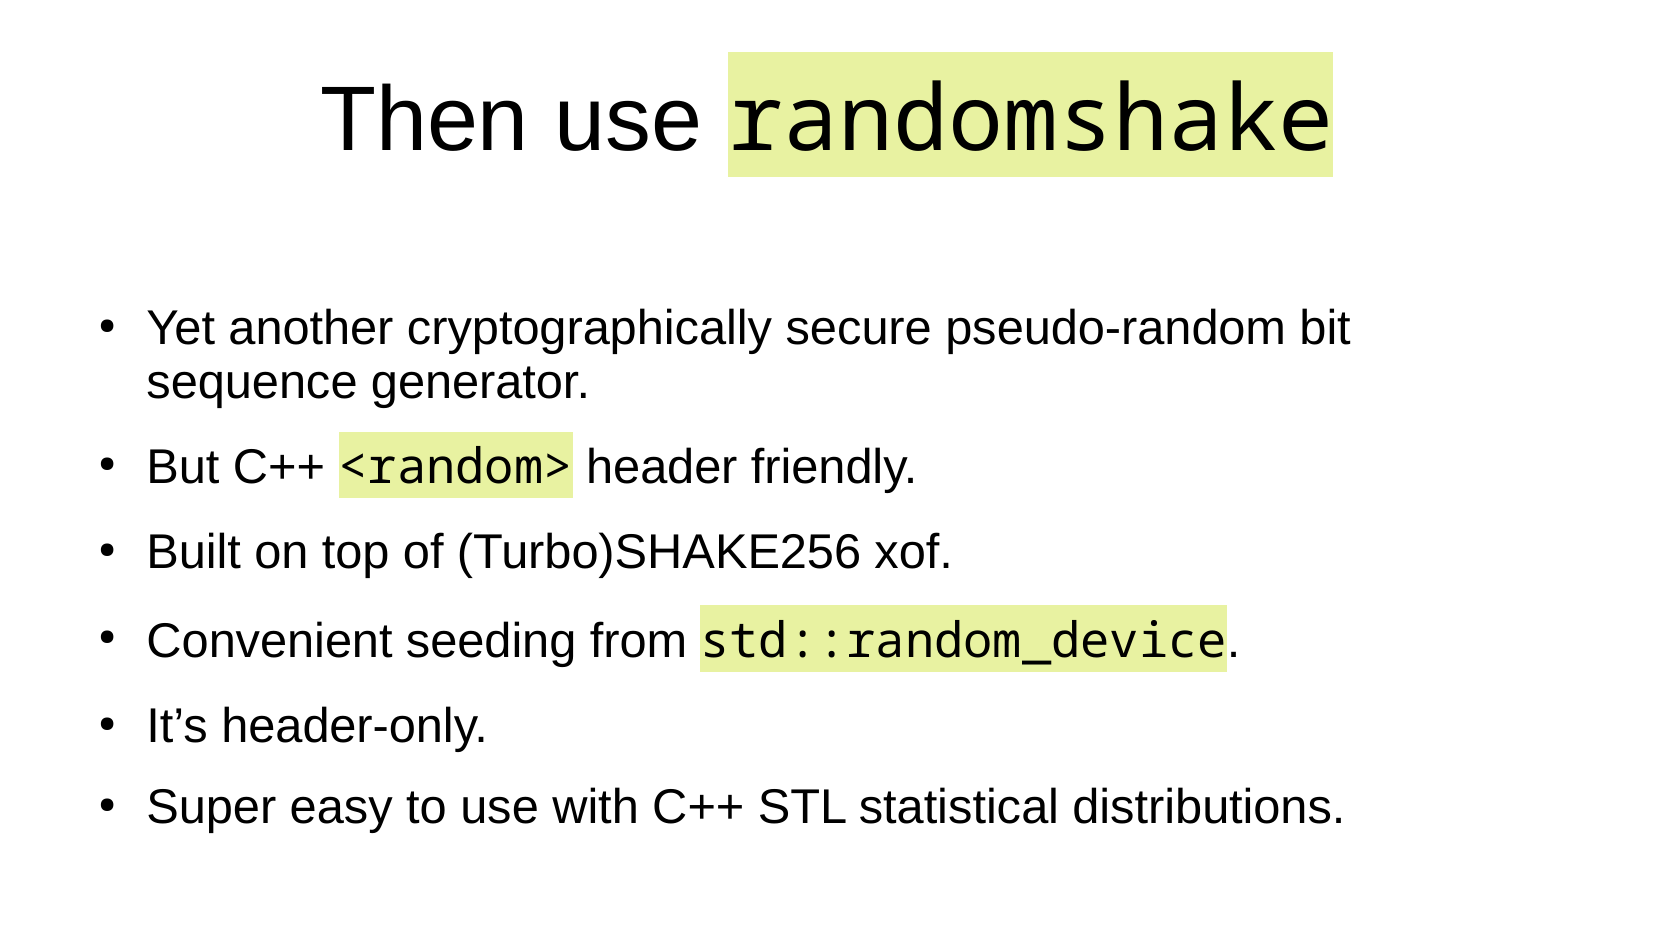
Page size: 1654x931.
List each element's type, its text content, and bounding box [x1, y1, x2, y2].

list Yet another cryptographically secure pseudo-random bit sequence generator. But C++ <random> header friendly. Built on top of (Turbo)SHAKE256 xof. Convenient seeding from std::random_device. It’s header-only. Super easy to use with C++ STL statistical distributions. [82, 300, 1571, 840]
title Then use randomshake [82, 37, 1571, 193]
